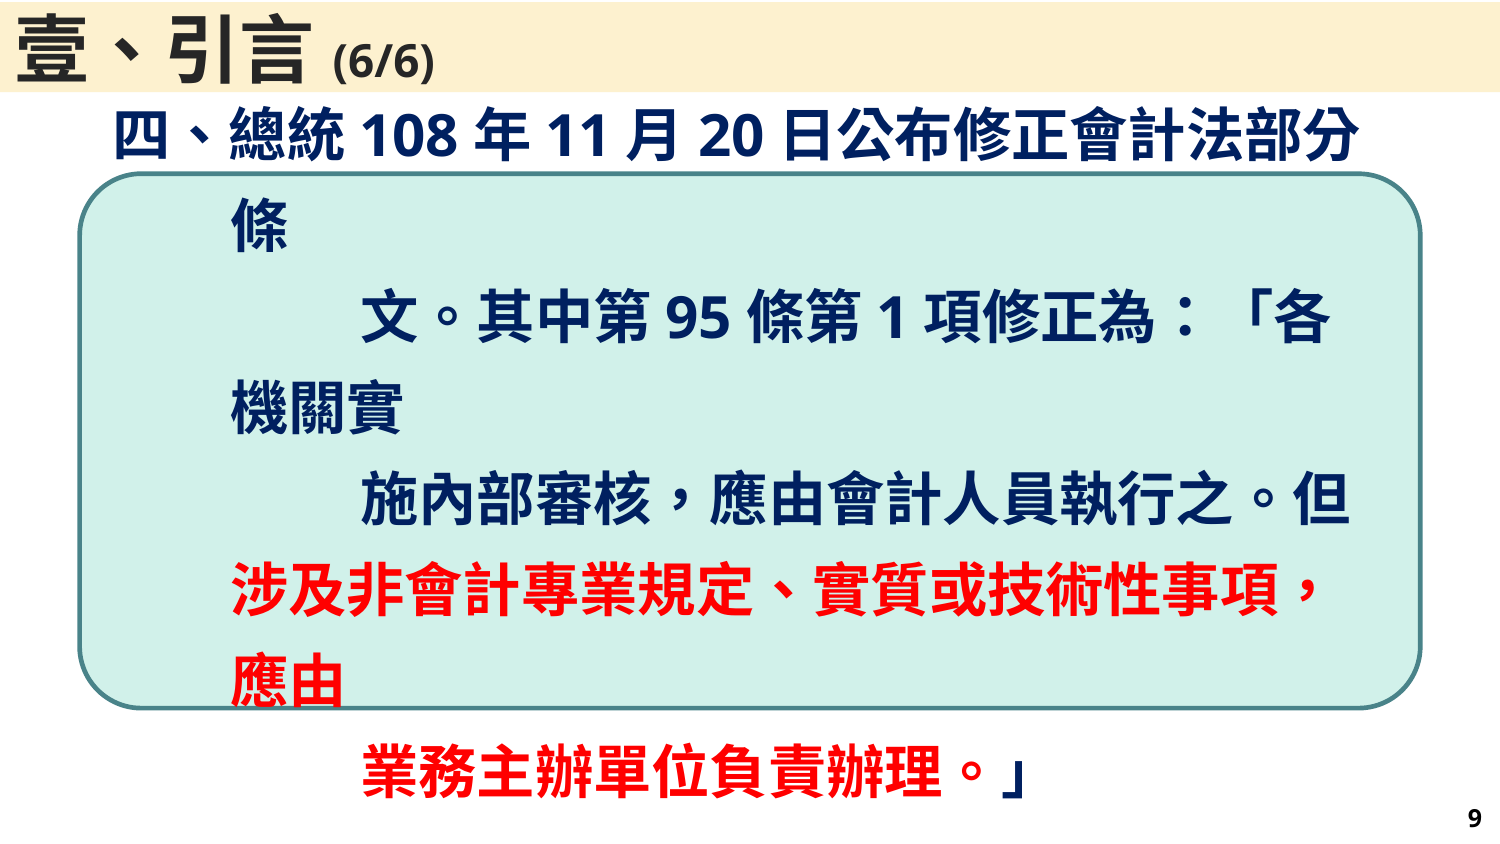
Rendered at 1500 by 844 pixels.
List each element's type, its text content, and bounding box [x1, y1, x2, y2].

text_box 四、總統108年11月20日公布修正會計法部分條 文。其中第95條第1項修正為：「各機關實 施內部審核，應由會計人員執行之。但涉及非會計專業規定、實質或技術性事項，應由 業務主辦單位負責辦理。」 [79, 173, 1421, 709]
text_box 壹、引言(6/6) [0, 2, 1500, 93]
slide_number <編號> [1137, 671, 1498, 844]
